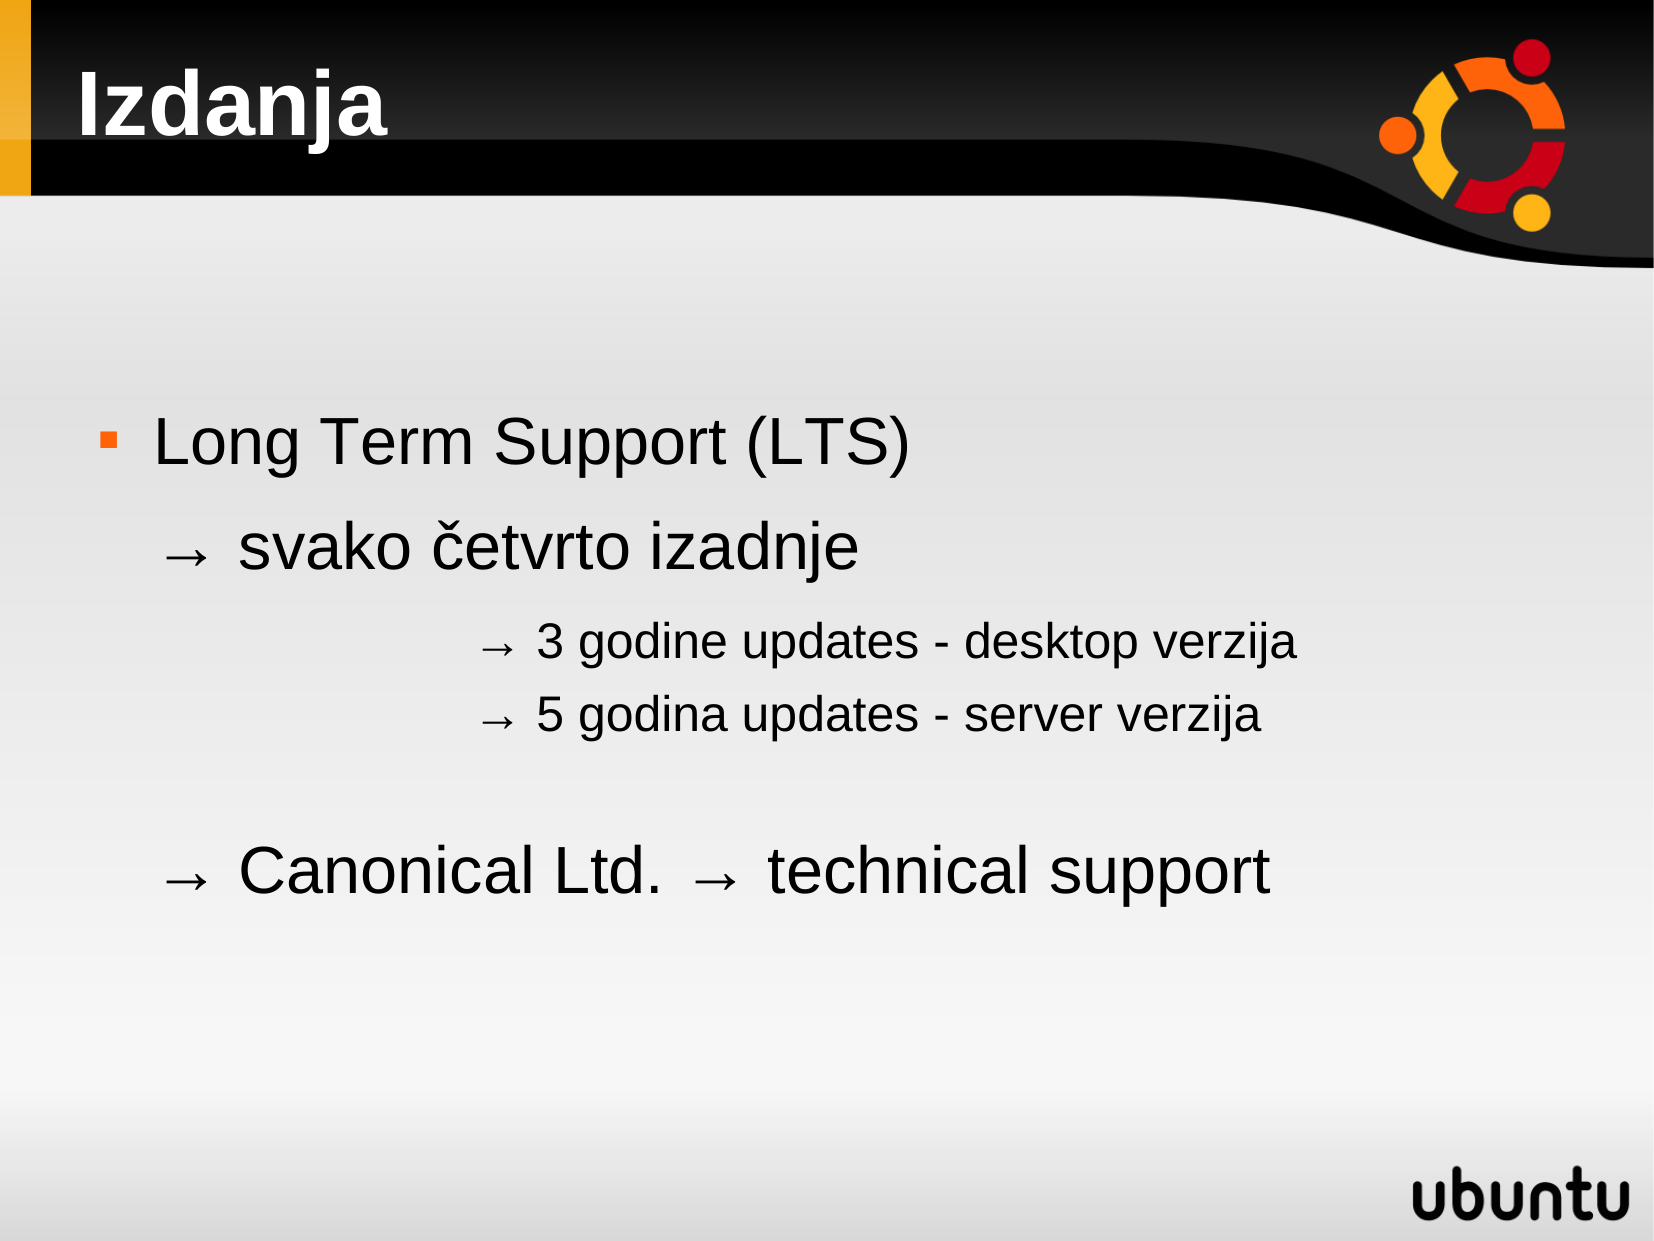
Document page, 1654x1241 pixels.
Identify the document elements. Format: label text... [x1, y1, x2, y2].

title Izdanja [76, 7, 1565, 200]
picture [0, 0, 1654, 1241]
list Long Term Support (LTS) → svako četvrto izadnje → 3 godine updates - desktop verzija → 5 godina updates - server verzija → Canonical Ltd. → technical support [82, 404, 1576, 1013]
